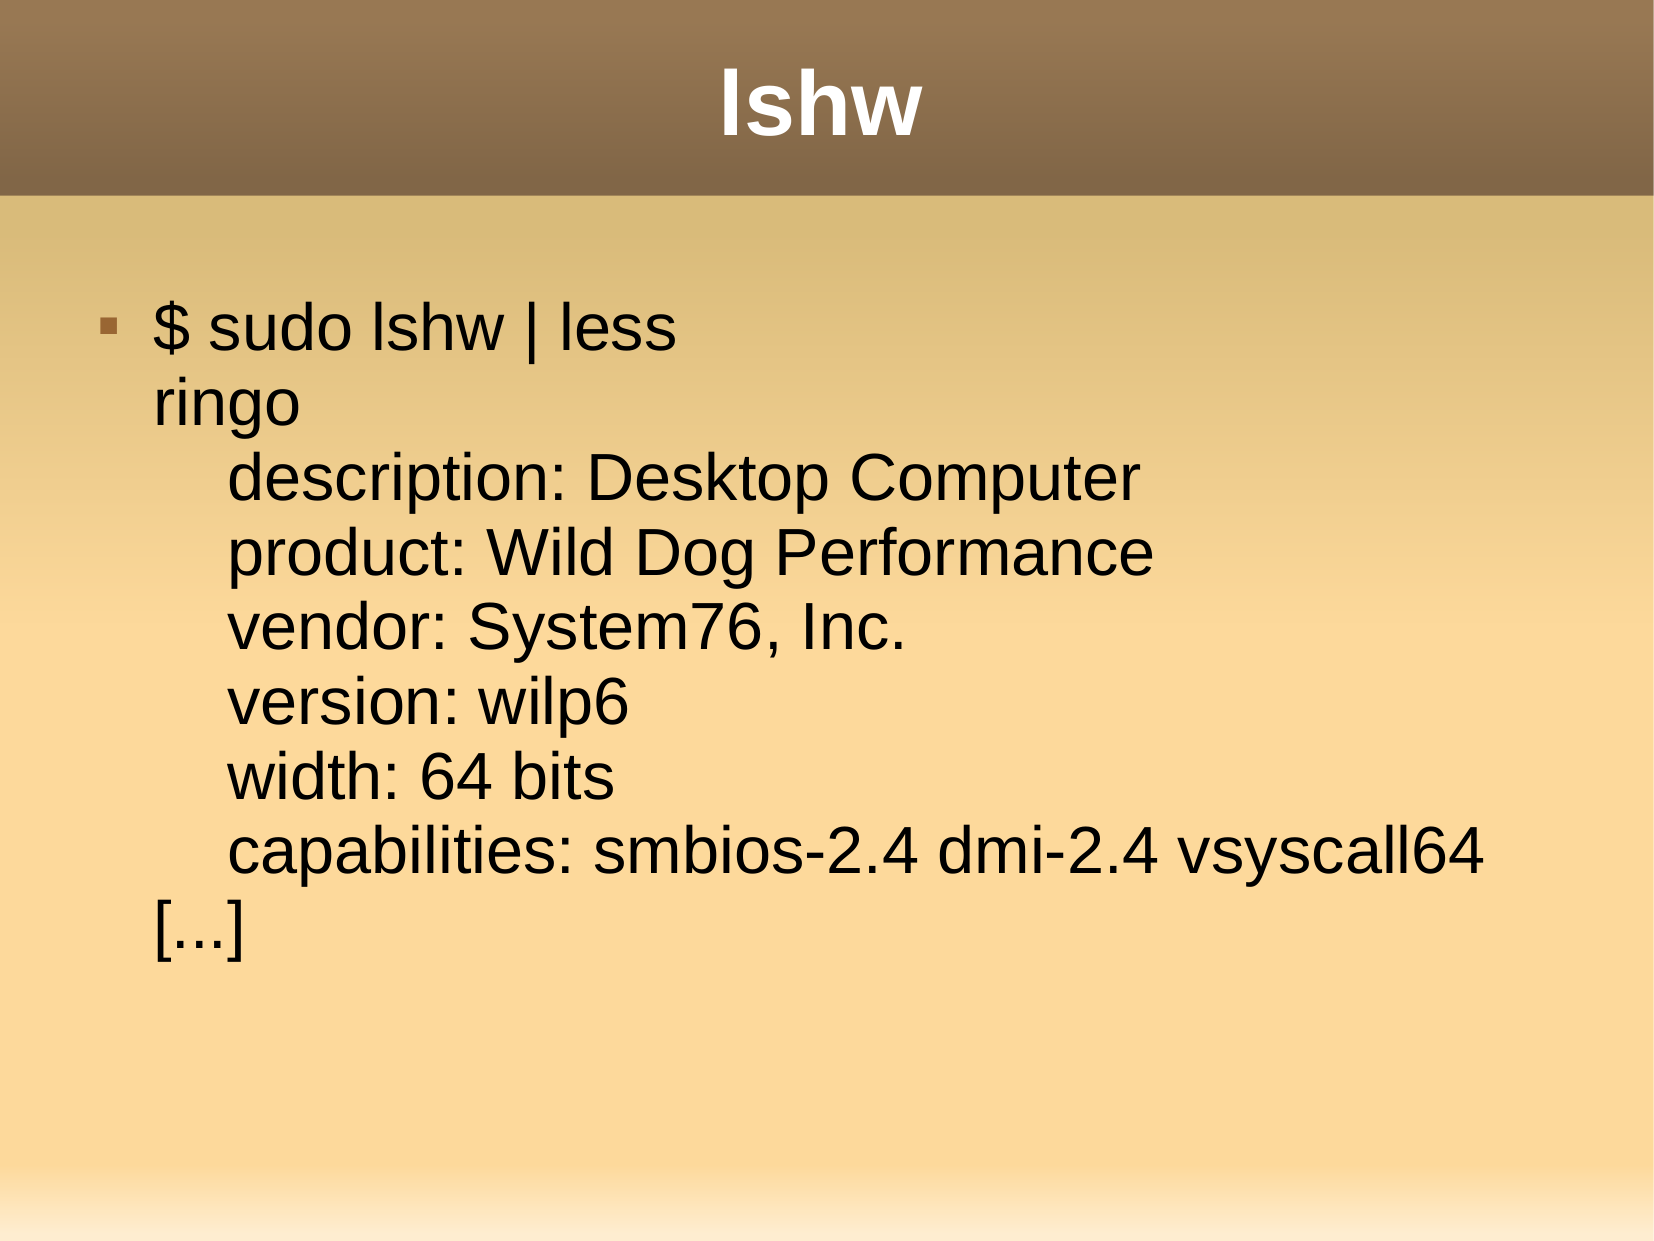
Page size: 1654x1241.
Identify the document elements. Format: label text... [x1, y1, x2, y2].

picture [0, 0, 1654, 1241]
list $ sudo lshw | less ringo description: Desktop Computer product: Wild Dog Performance vendor: System76, Inc. version: wilp6 width: 64 bits capabilities: smbios-2.4 dmi-2.4 vsyscall64 [...] [82, 290, 1571, 1094]
title lshw [76, 0, 1565, 208]
